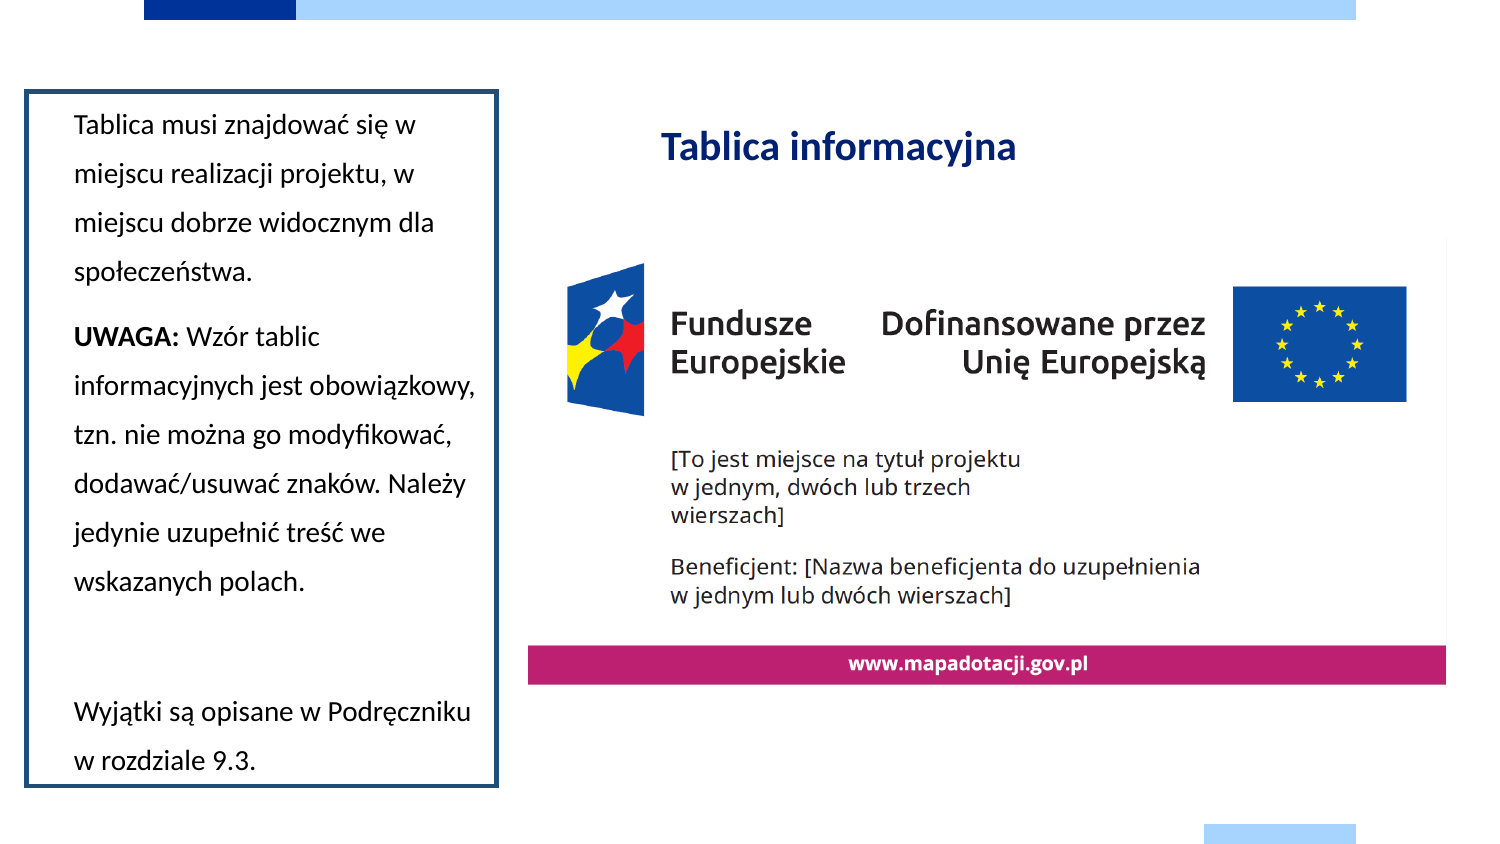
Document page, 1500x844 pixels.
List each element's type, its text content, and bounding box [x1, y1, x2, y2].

title Tablica informacyjna [661, 117, 1382, 184]
list Tablica musi znajdować się w miejscu realizacji projektu, w miejscu dobrze widocznym dla społeczeństwa. UWAGA: Wzór tablic informacyjnych jest obowiązkowy, tzn. nie można go modyfikować, dodawać/usuwać znaków. Należy jedynie uzupełnić treść we wskazanych polach. Wyjątki są opisane w Podręczniku w rozdziale 9.3. [26, 91, 497, 786]
picture [528, 238, 1447, 685]
